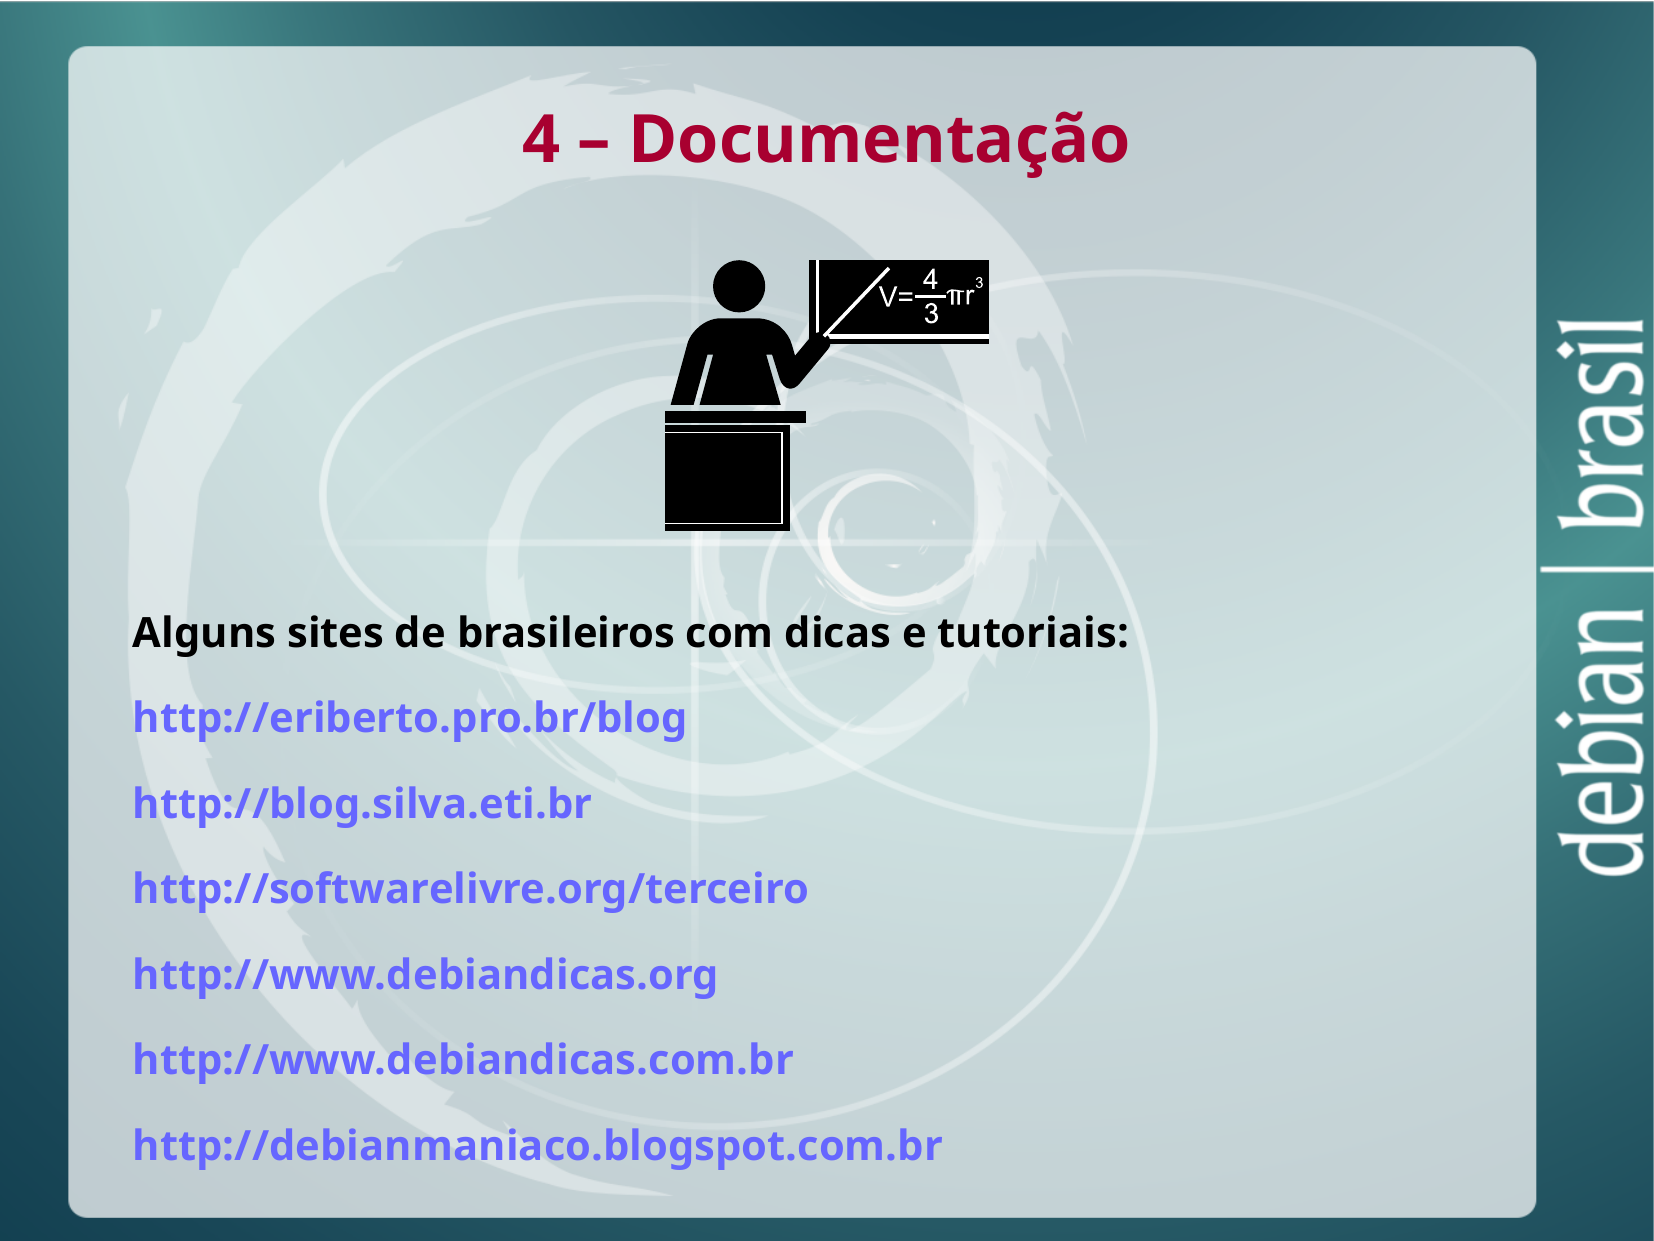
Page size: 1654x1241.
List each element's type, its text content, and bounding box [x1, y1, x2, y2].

picture [0, 0, 1654, 1241]
text_box 4 – Documentação [507, 83, 1146, 225]
text_box Alguns sites de brasileiros com dicas e tutoriais: http://eriberto.pro.br/blog http://blog.silva.eti.br http://softwarelivre.org/terceiro http://www.debiandicas.org http://www.debiandicas.com.br http://debianmaniaco.blogspot.com.br [118, 566, 1477, 1241]
